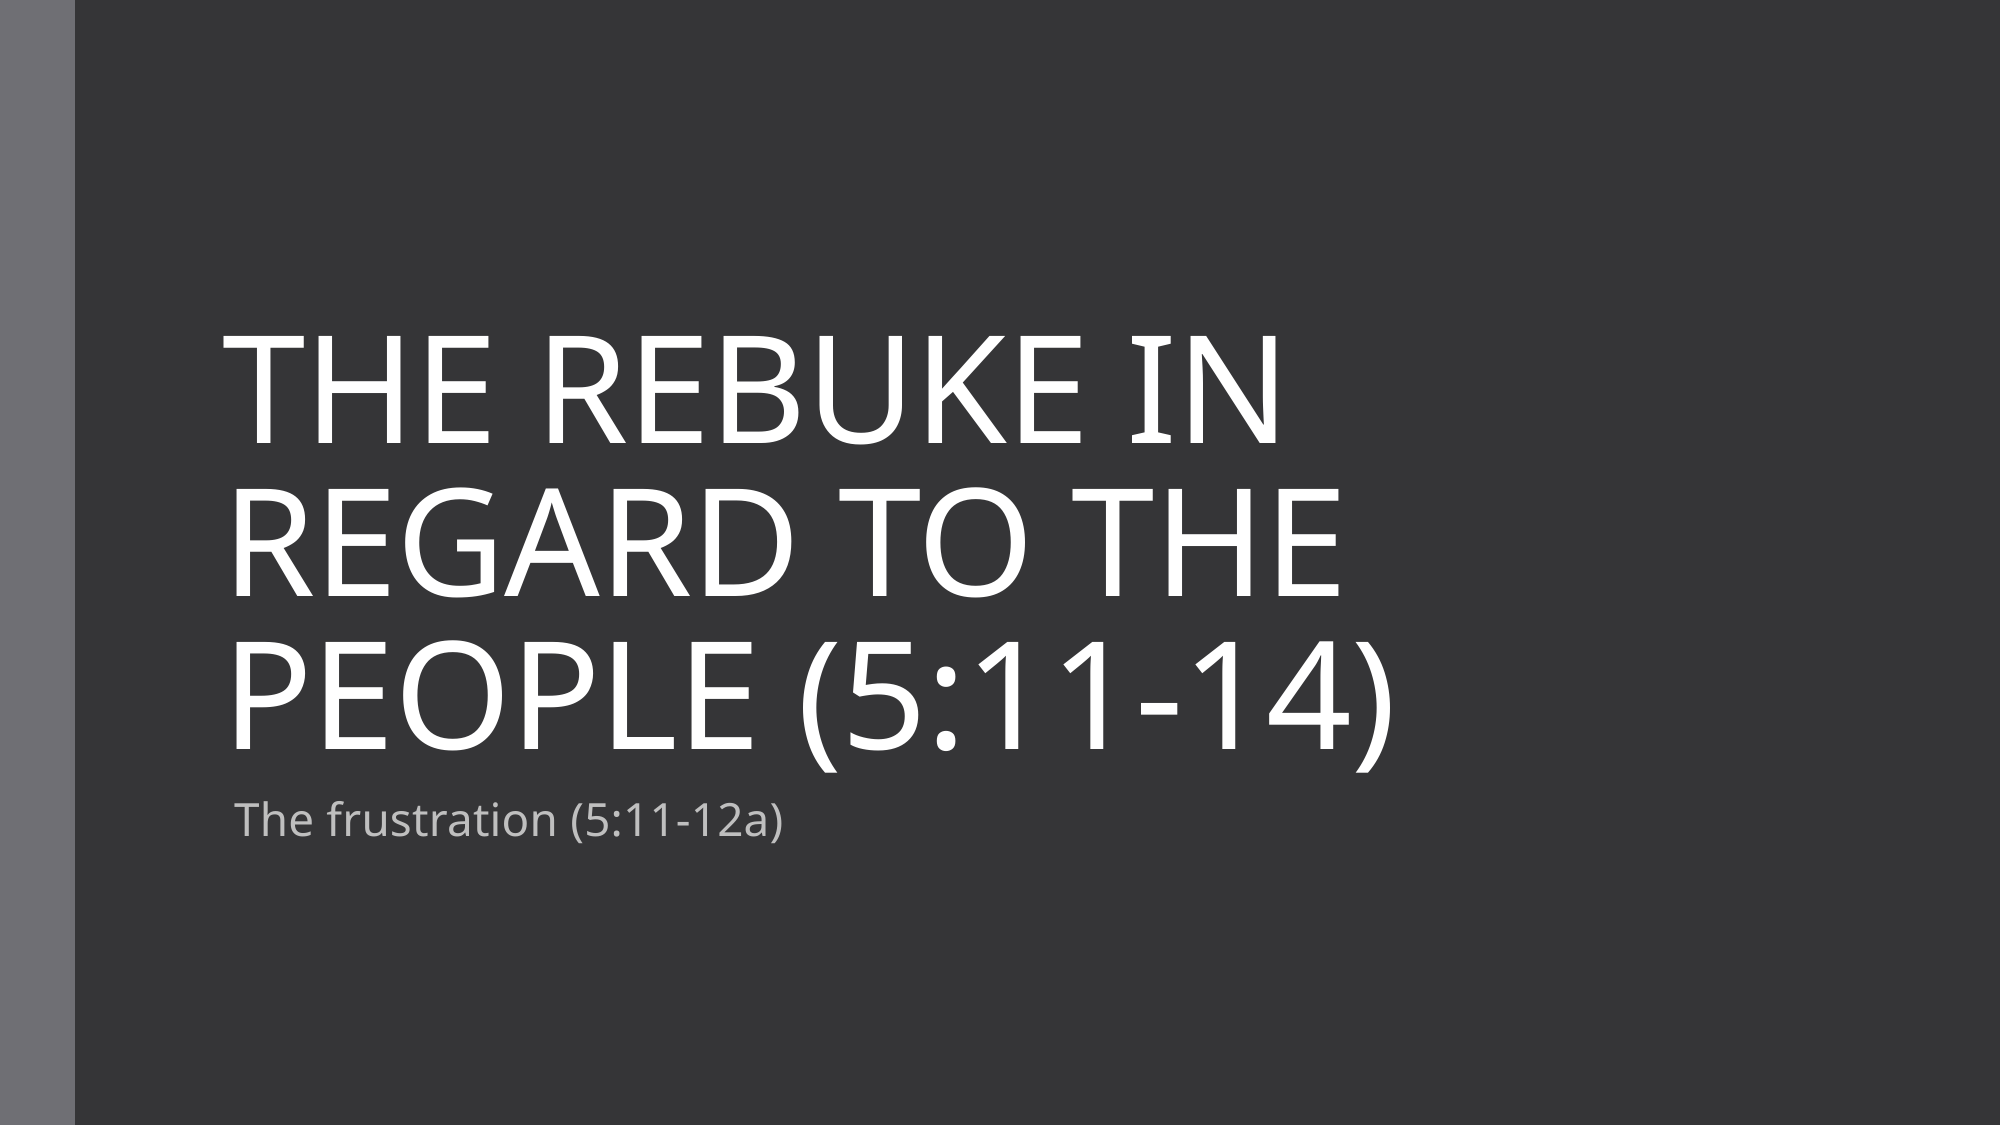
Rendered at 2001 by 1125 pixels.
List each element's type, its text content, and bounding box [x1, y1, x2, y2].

title THE REBUKE IN REGARD TO THE PEOPLE (5:11-14) [206, 124, 1752, 787]
subtitle The frustration (5:11-12a) [206, 787, 1752, 1066]
